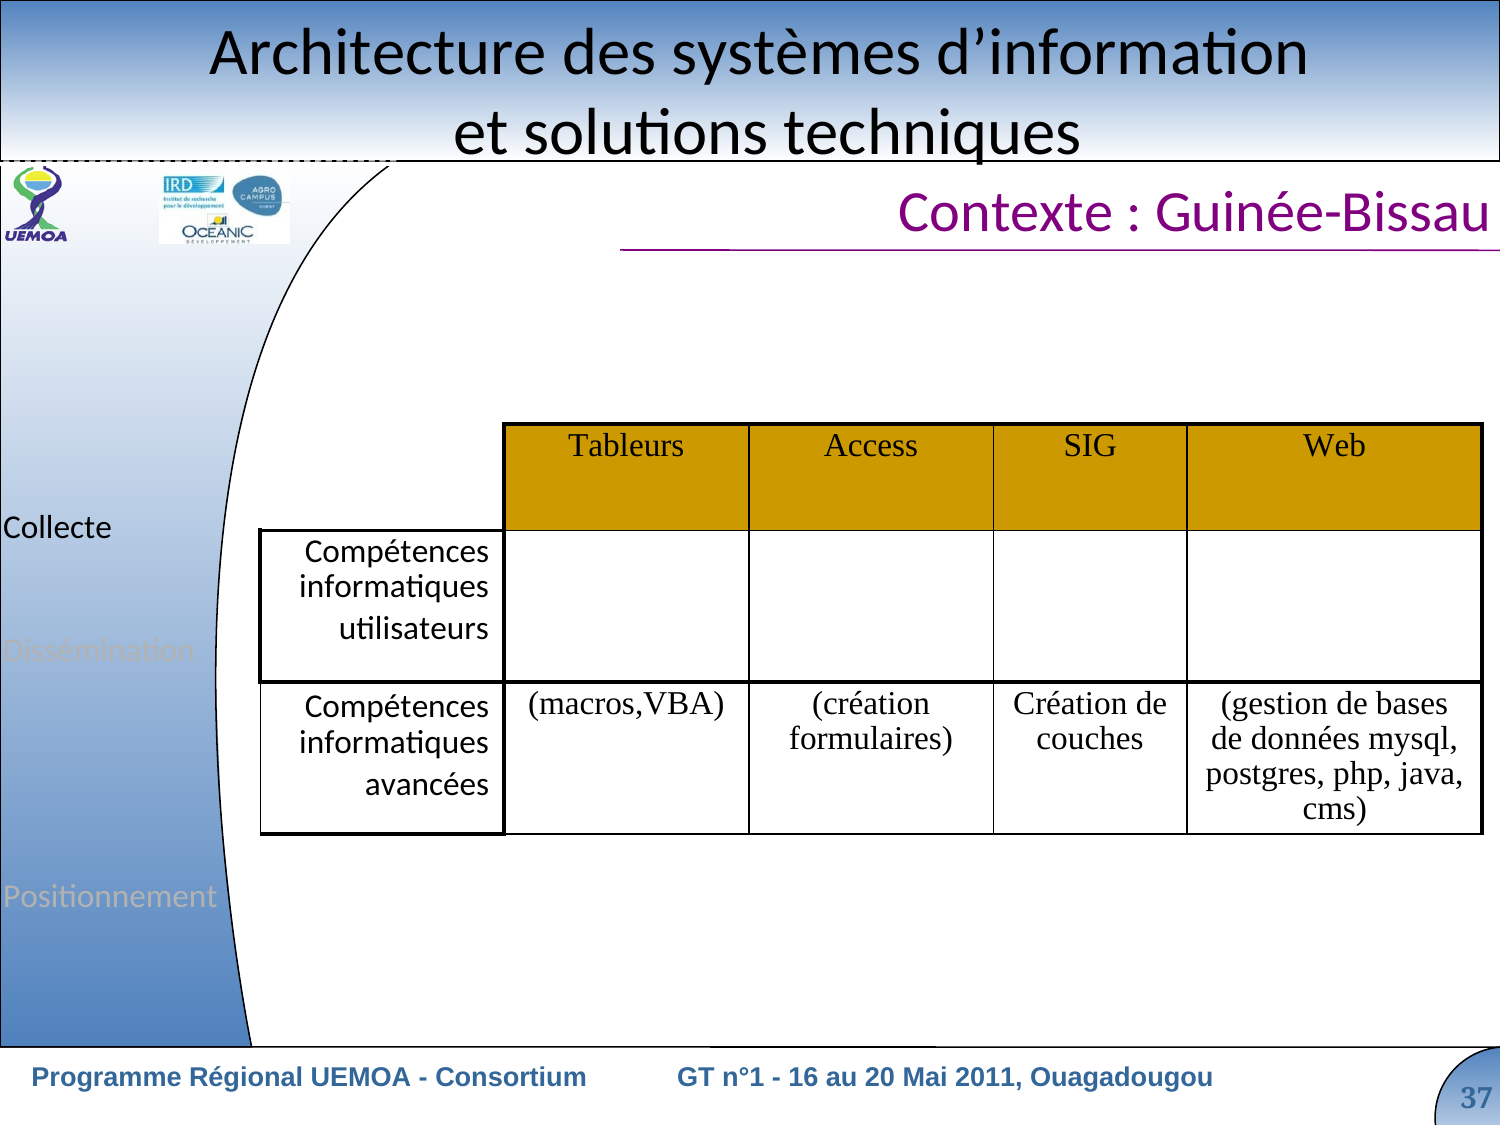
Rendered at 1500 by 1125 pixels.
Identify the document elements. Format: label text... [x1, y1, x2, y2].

table_cell (macros,VBA) [506, 684, 748, 833]
table_cell [994, 531, 1186, 680]
table_cell (création formulaires) [750, 684, 993, 833]
table_cell [750, 531, 993, 680]
table_header [260, 424, 502, 529]
table_cell Compétences informatiques avancées [261, 684, 502, 832]
table_cell [1188, 531, 1480, 680]
table_cell Compétences informatiques utilisateurs [262, 532, 502, 680]
table_header SIG [994, 426, 1186, 530]
table_header Tableurs [506, 426, 748, 530]
picture [0, 166, 73, 244]
table_cell [506, 531, 748, 680]
table_header Web [1188, 426, 1480, 530]
table_header Access [750, 426, 993, 530]
table_header Collecte Dissémination Positionnement [0, 497, 313, 1045]
table_cell Création de couches [994, 684, 1186, 833]
text_box Contexte : Guinée-Bissau [265, 165, 1500, 251]
text_box Architecture des systèmes d’information et solutions techniques [53, 0, 1483, 161]
picture [159, 173, 265, 244]
table_cell (gestion de bases de données mysql, postgres, php, java, cms) [1188, 684, 1480, 833]
